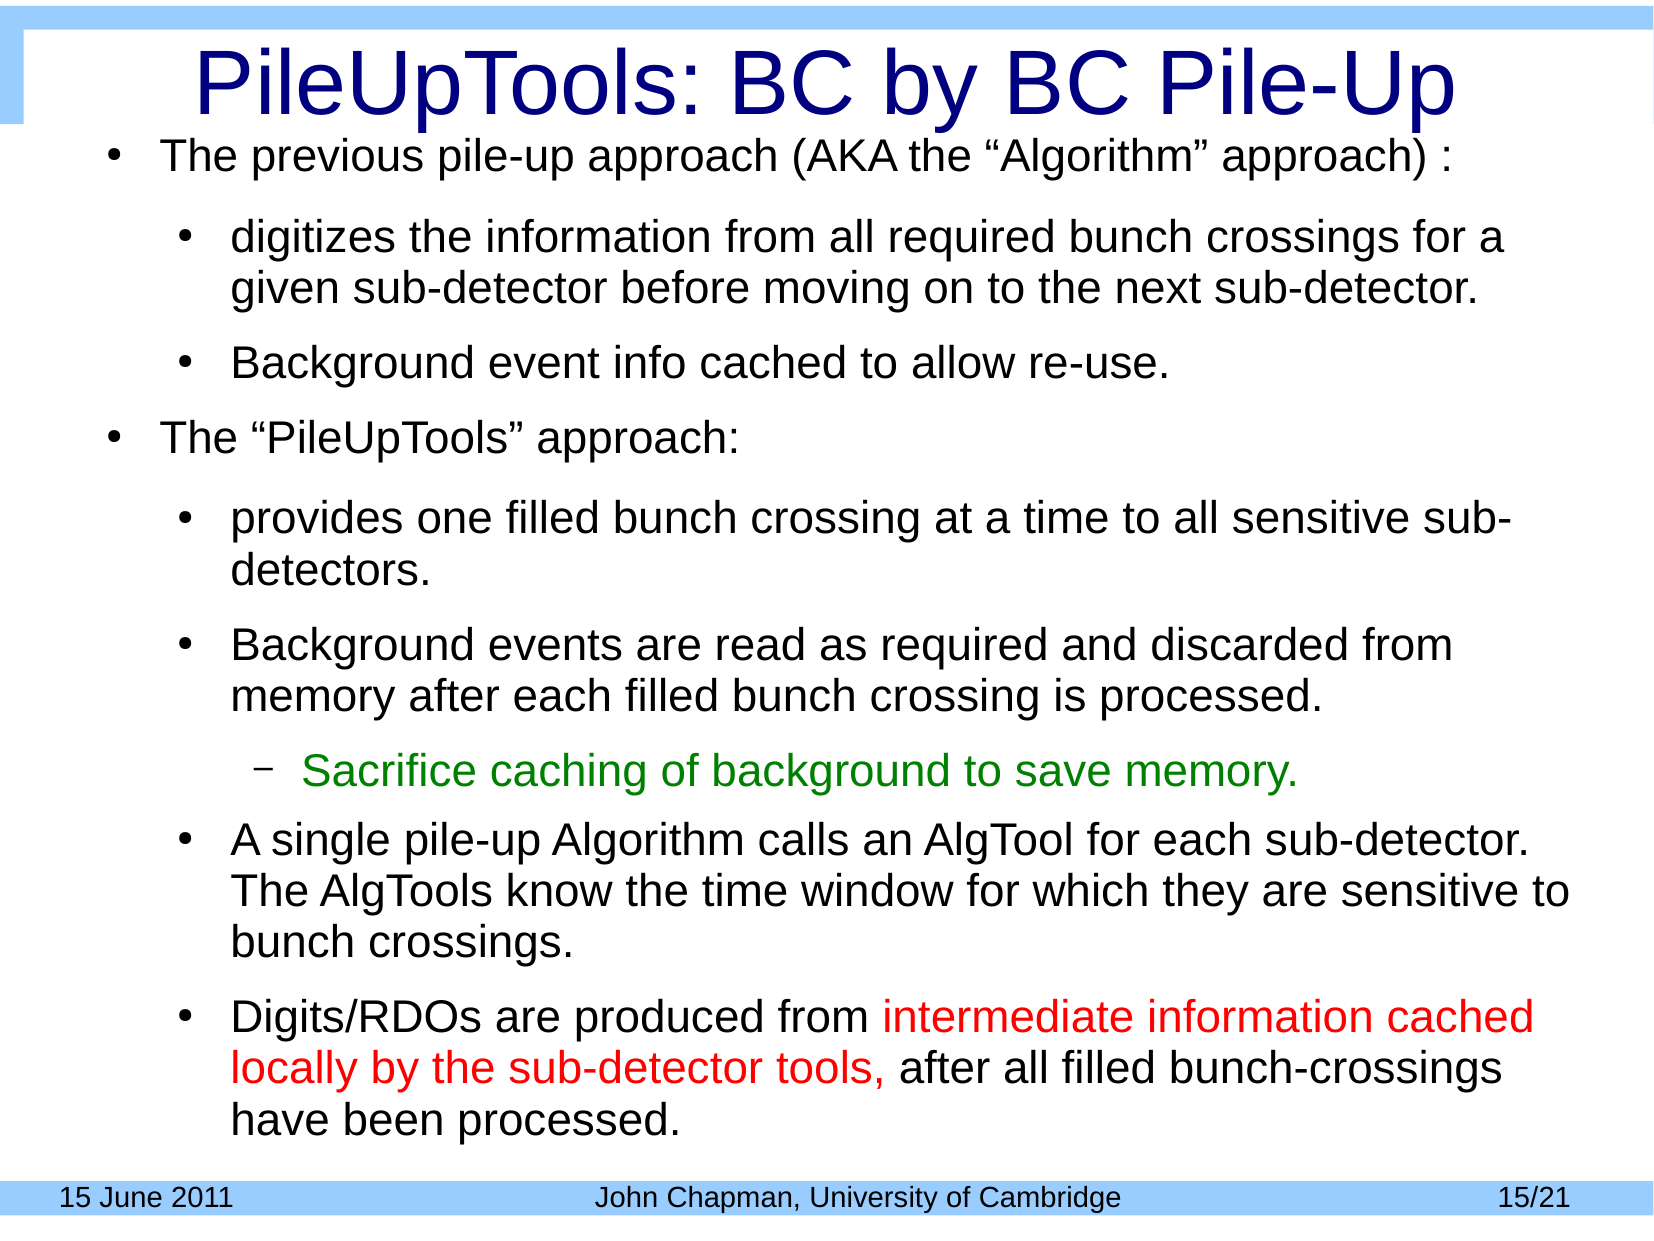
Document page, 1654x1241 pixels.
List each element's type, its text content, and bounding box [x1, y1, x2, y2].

title PileUpTools: BC by BC Pile-Up [0, 23, 1654, 142]
list The previous pile-up approach (AKA the “Algorithm” approach) : digitizes the information from all required bunch crossings for a given sub-detector before moving on to the next sub-detector. Background event info cached to allow re-use. The “PileUpTools” approach: provides one filled bunch crossing at a time to all sensitive sub-detectors. Background events are read as required and discarded from memory after each filled bunch crossing is processed. Sacrifice caching of background to save memory. A single pile-up Algorithm calls an AlgTool for each sub-detector. The AlgTools know the time window for which they are sensitive to bunch crossings. Digits/RDOs are produced from intermediate information cached locally by the sub-detector tools, after all filled bunch-crossings have been processed. [88, 129, 1577, 1142]
